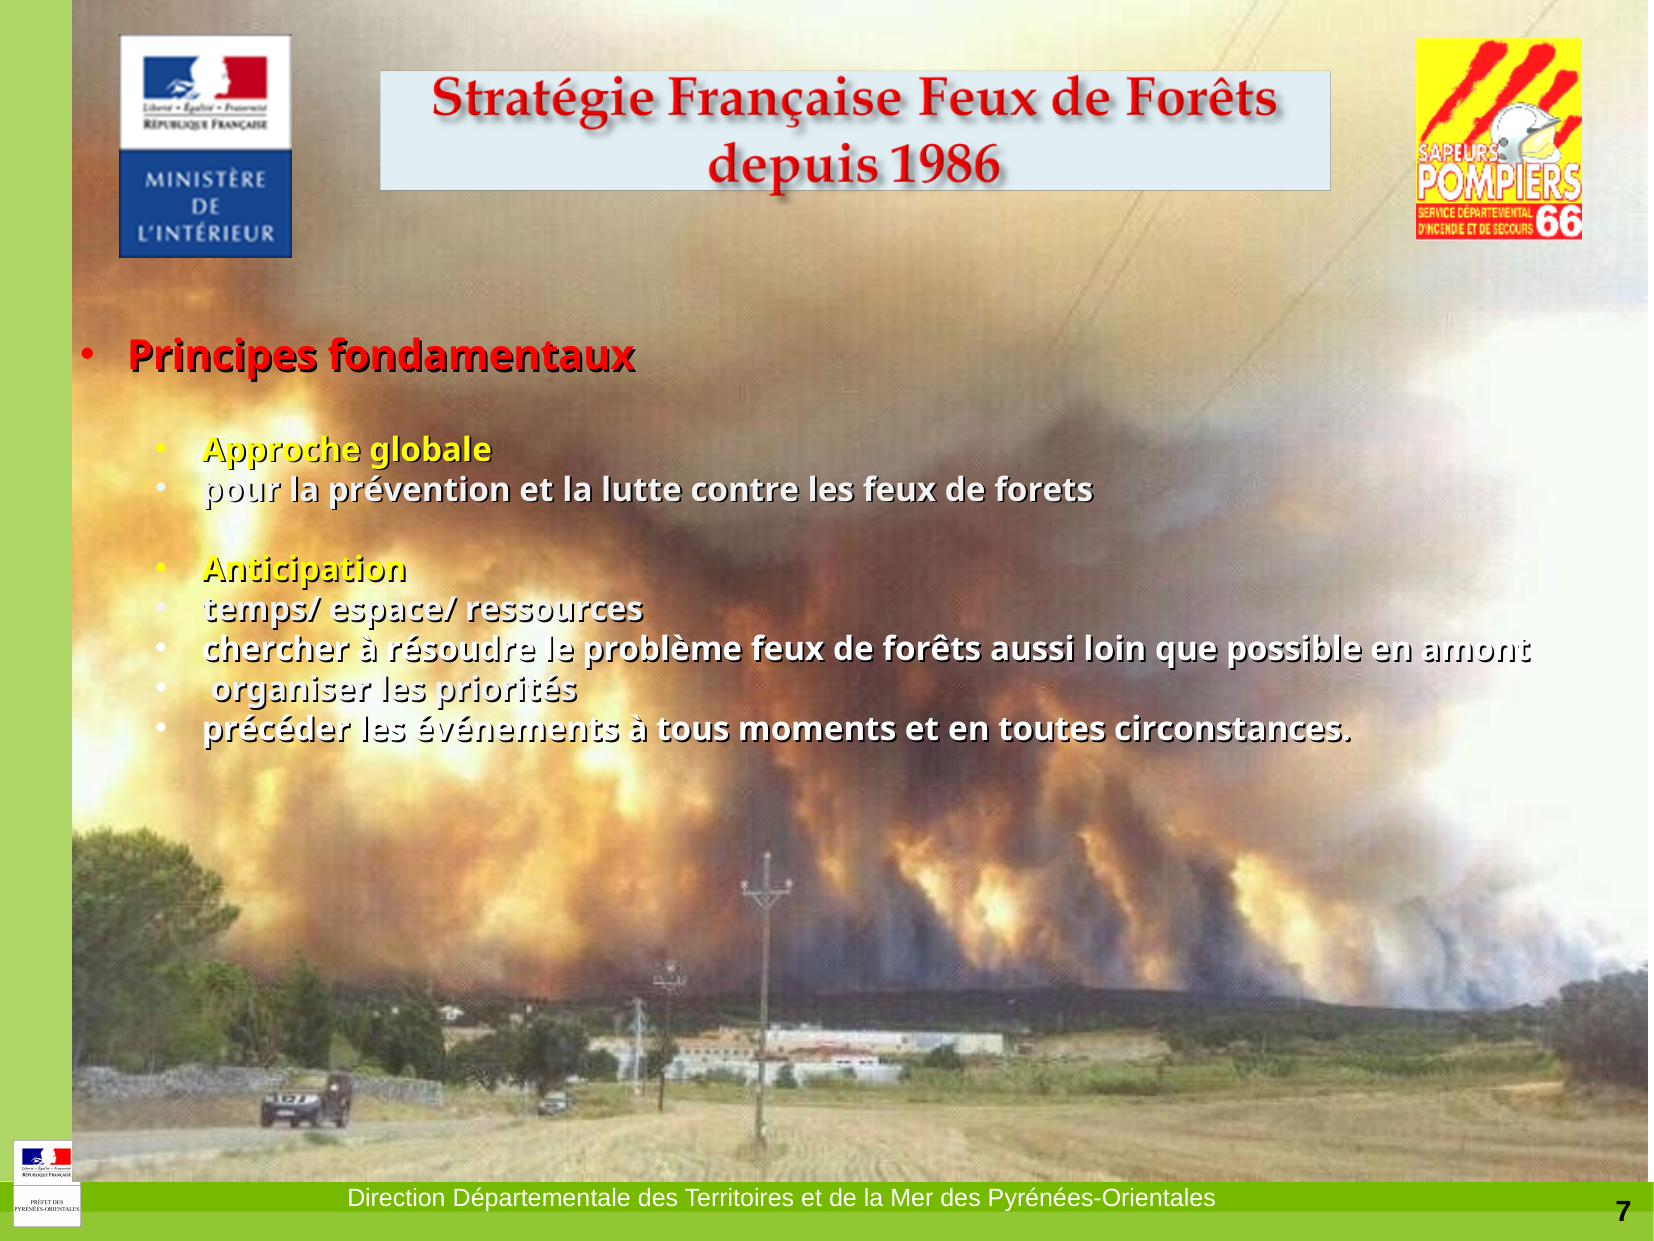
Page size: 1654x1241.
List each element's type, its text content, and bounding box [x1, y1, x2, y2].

picture [0, 0, 1654, 1241]
text_box Principes fondamentaux Approche globale pour la prévention et la lutte contre les feux de forets Anticipation temps/ espace/ ressources chercher à résoudre le problème feux de forêts aussi loin que possible en amont organiser les priorités précéder les événements à tous moments et en toutes circonstances. [65, 320, 1563, 835]
